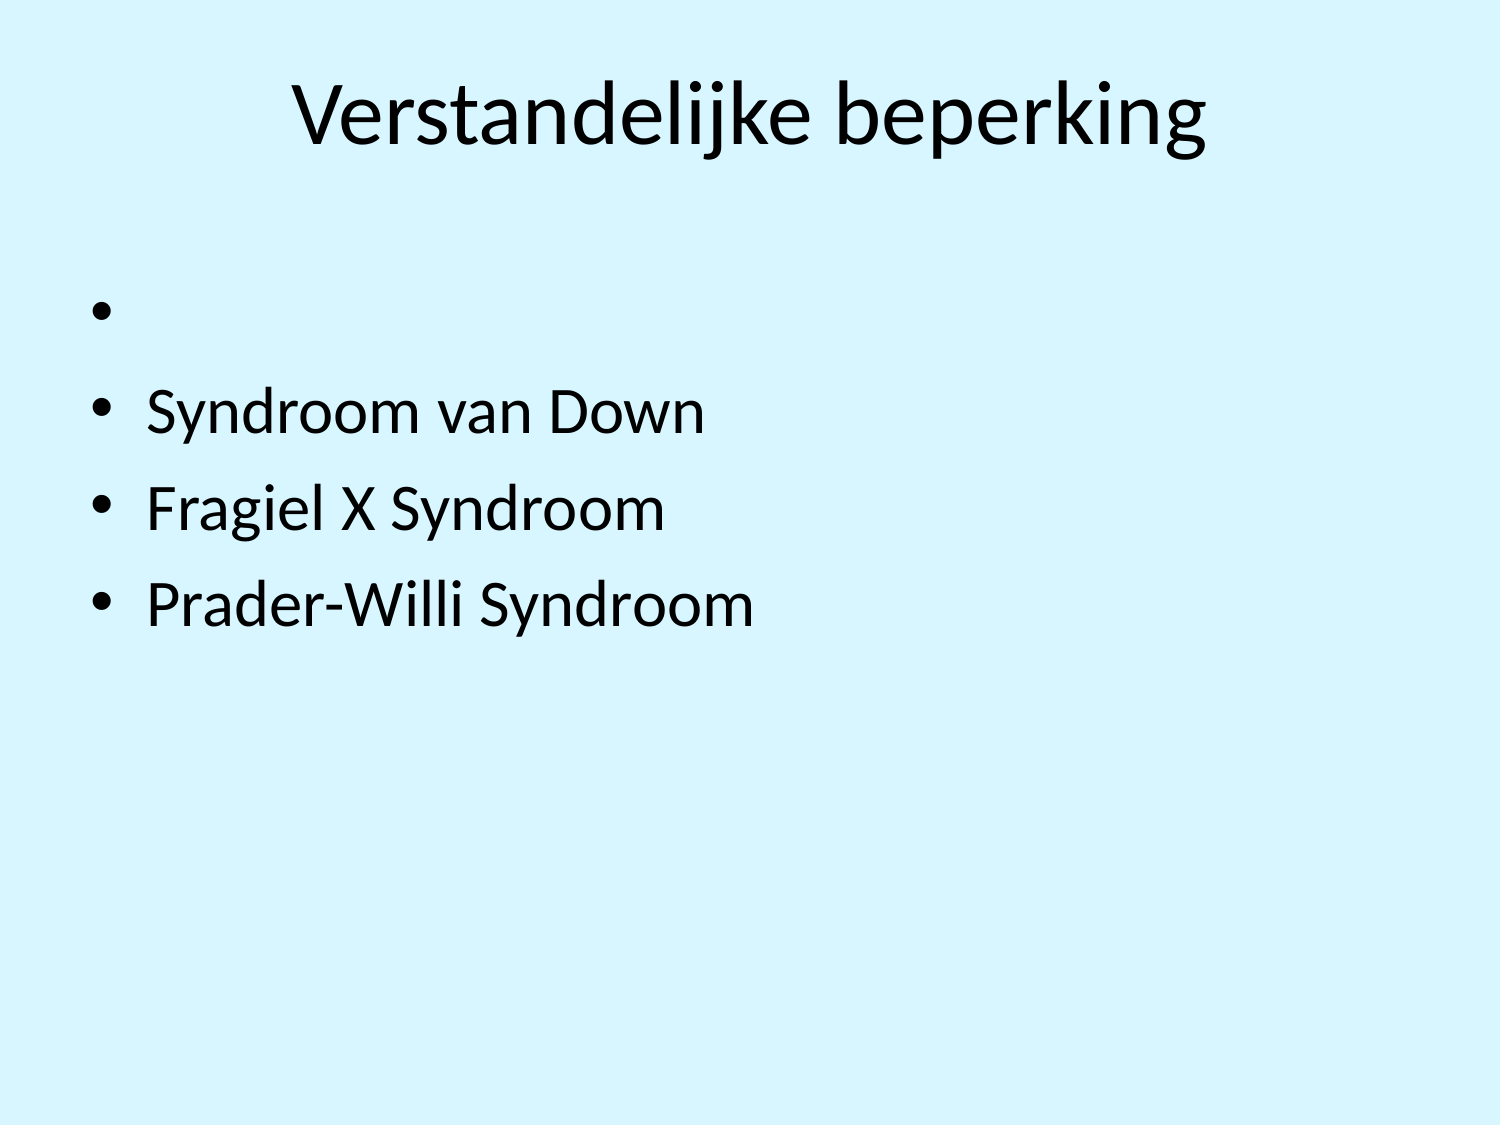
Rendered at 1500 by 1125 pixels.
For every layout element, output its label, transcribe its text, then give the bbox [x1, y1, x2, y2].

title Verstandelijke beperking [75, 45, 1426, 233]
list Syndroom van Down Fragiel X Syndroom Prader-Willi Syndroom [75, 262, 1426, 1005]
